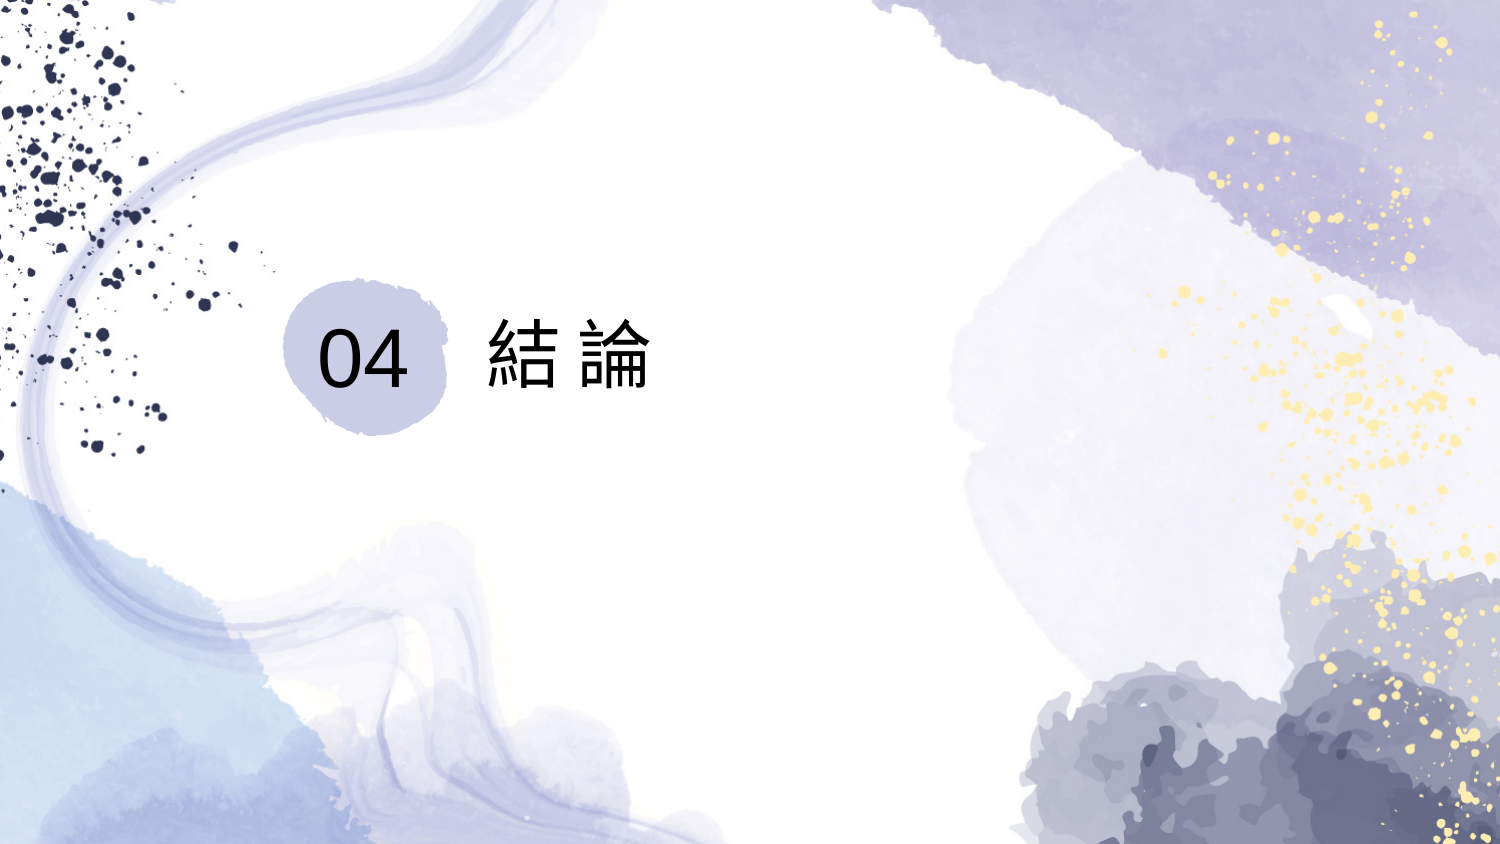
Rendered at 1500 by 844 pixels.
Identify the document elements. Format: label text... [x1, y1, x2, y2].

text_box 04 [264, 288, 464, 417]
text_box [319, 277, 396, 288]
text_box [322, 417, 426, 437]
text_box 結 論 [470, 283, 1110, 422]
